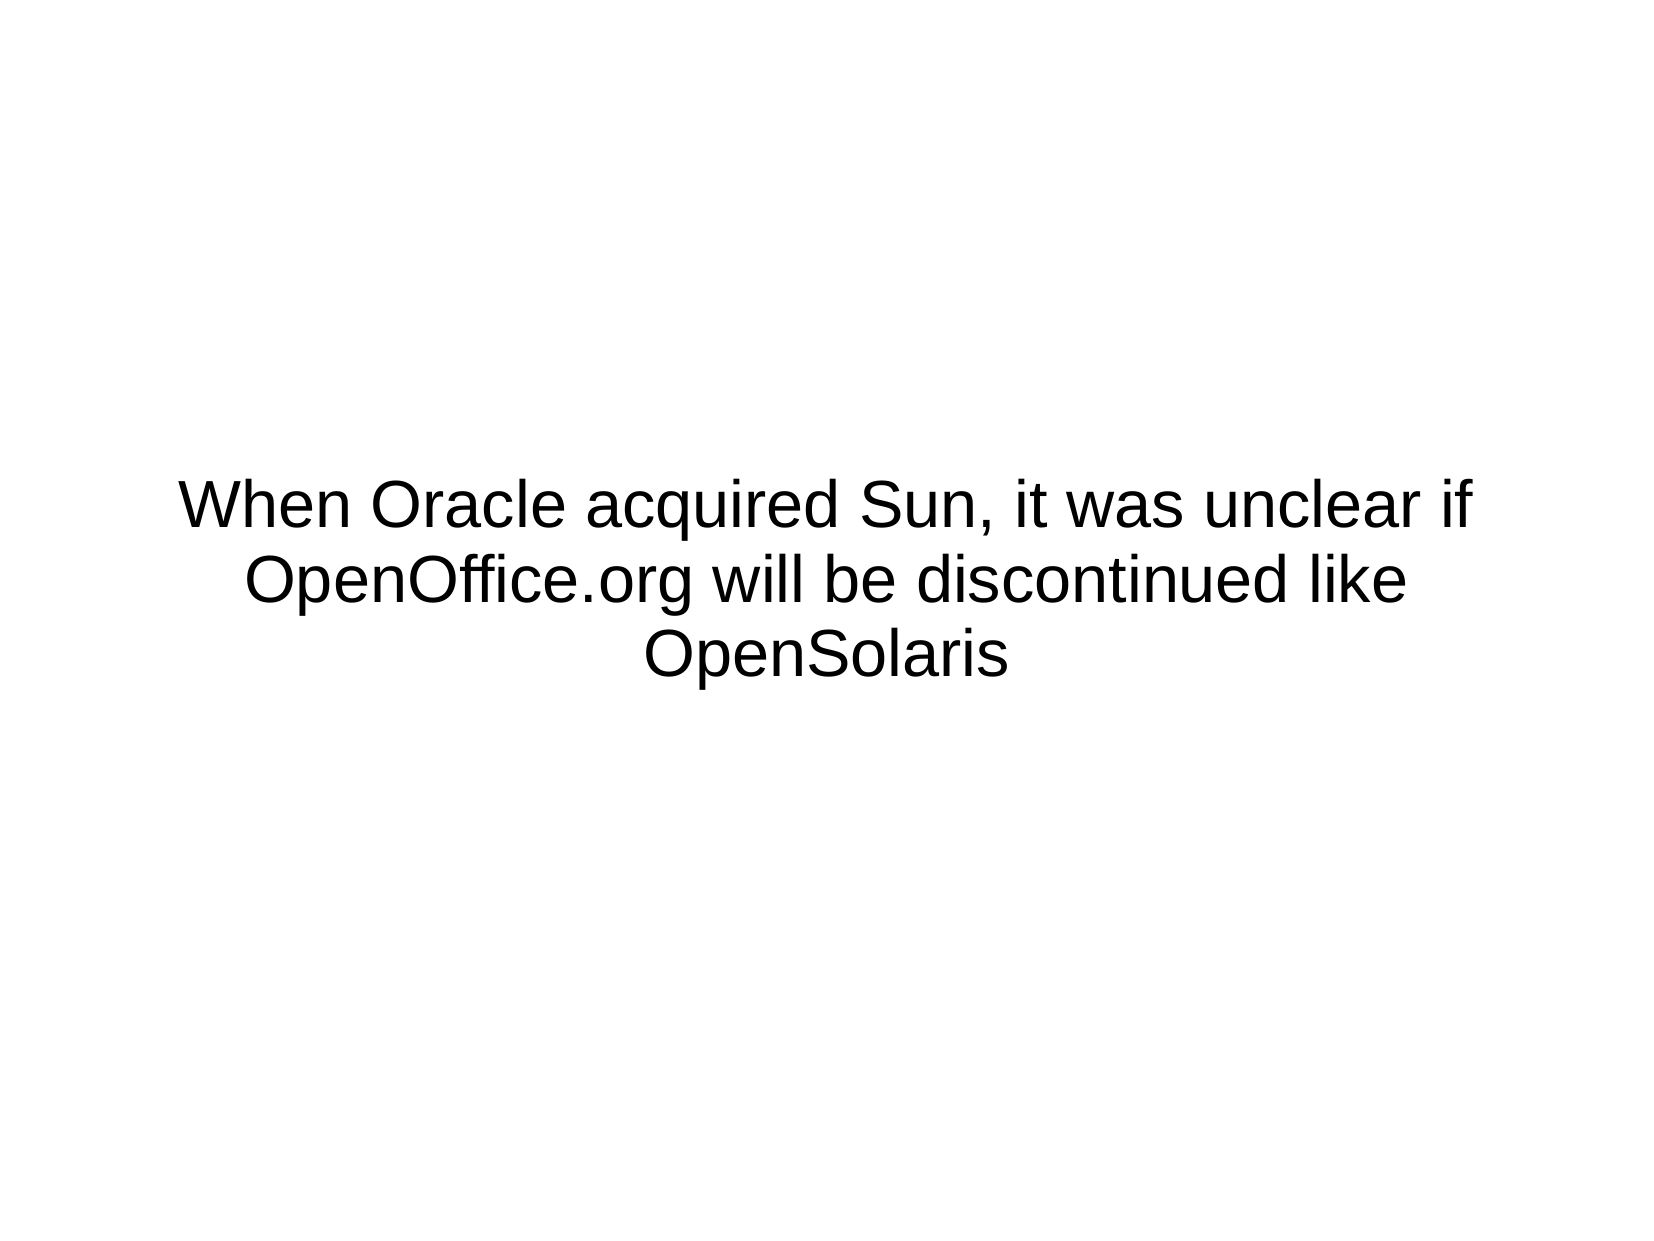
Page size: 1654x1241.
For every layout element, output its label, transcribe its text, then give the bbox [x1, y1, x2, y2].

subtitle When Oracle acquired Sun, it was unclear if OpenOffice.org will be discontinued like OpenSolaris [82, 49, 1571, 1109]
